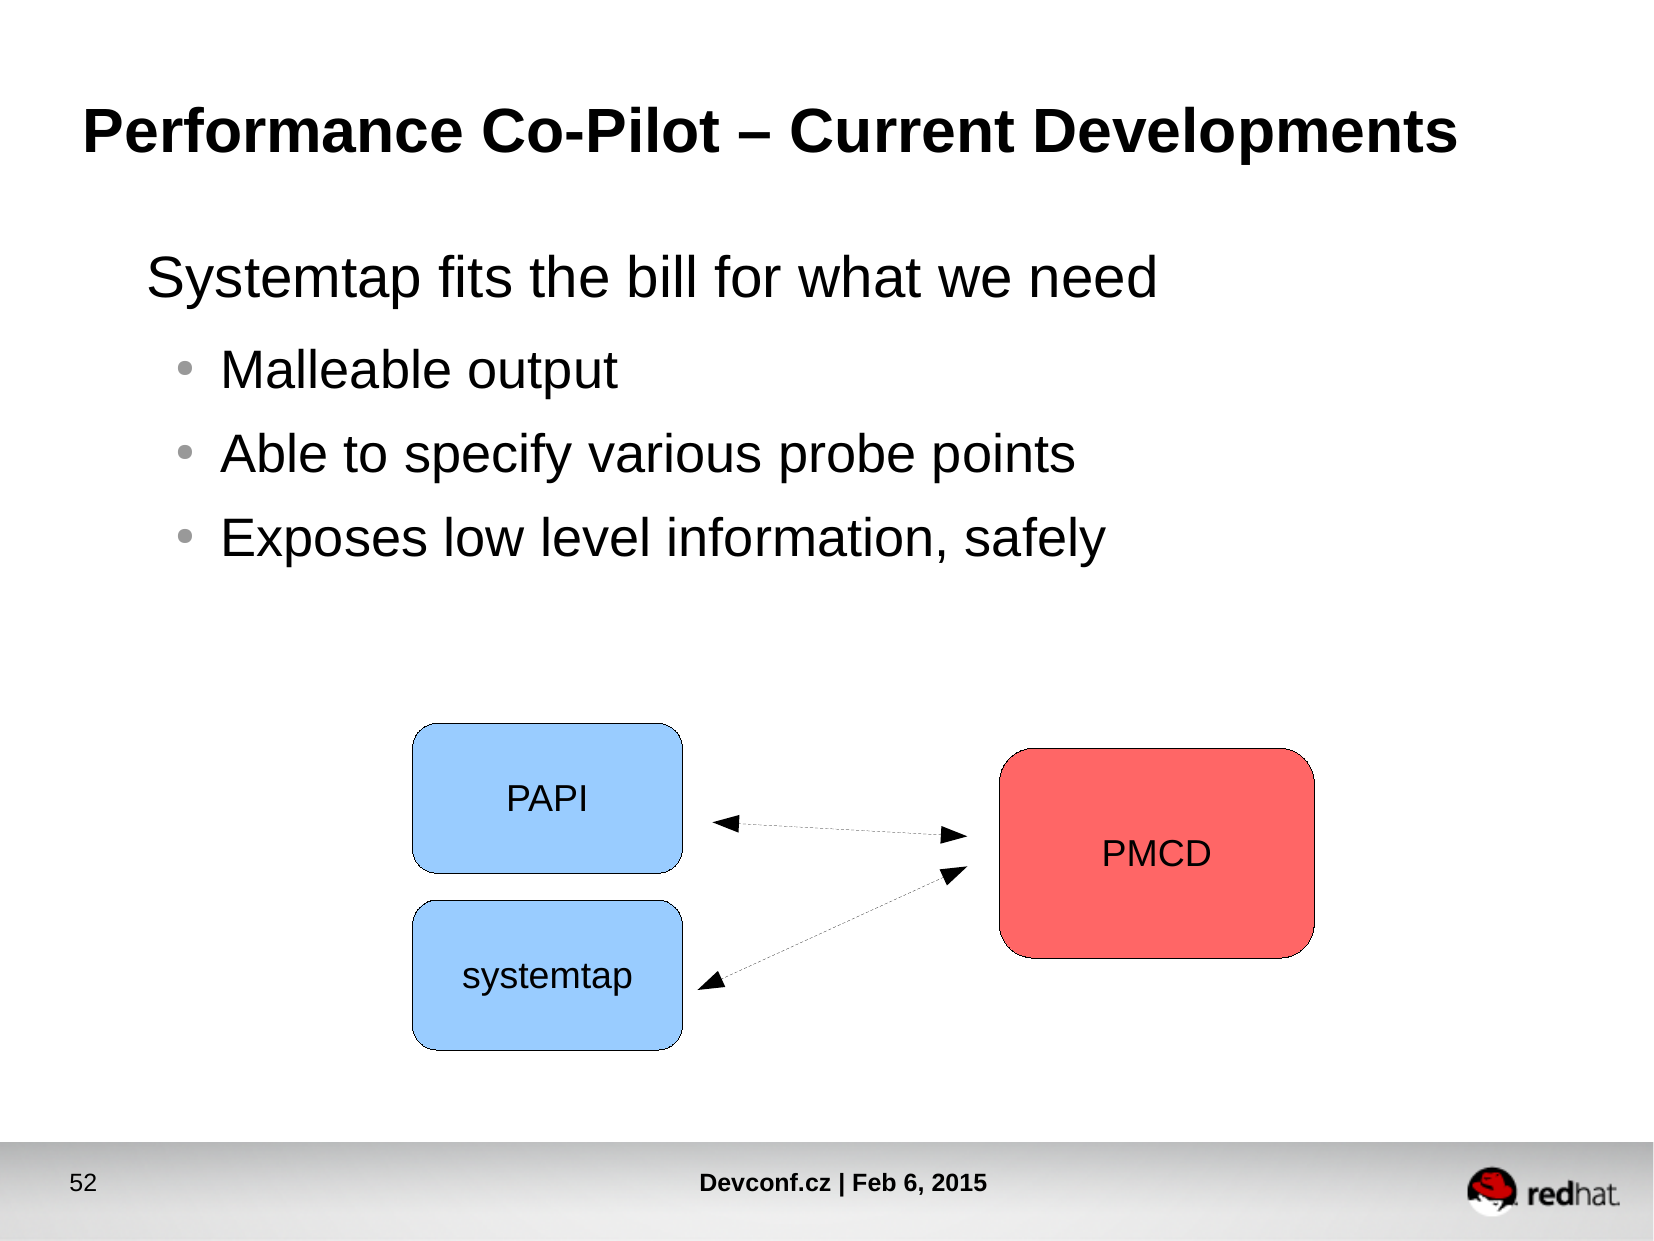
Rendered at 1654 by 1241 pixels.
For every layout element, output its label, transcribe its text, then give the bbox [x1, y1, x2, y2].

text_box systemtap [412, 900, 683, 1051]
text_box PMCD [999, 748, 1315, 959]
list Systemtap fits the bill for what we need Malleable output Able to specify various probe points Exposes low level information, safely [86, 244, 1576, 1039]
text_box PAPI [412, 723, 683, 874]
picture [0, 1142, 1654, 1241]
title Performance Co-Pilot – Current Developments [82, 37, 1571, 226]
